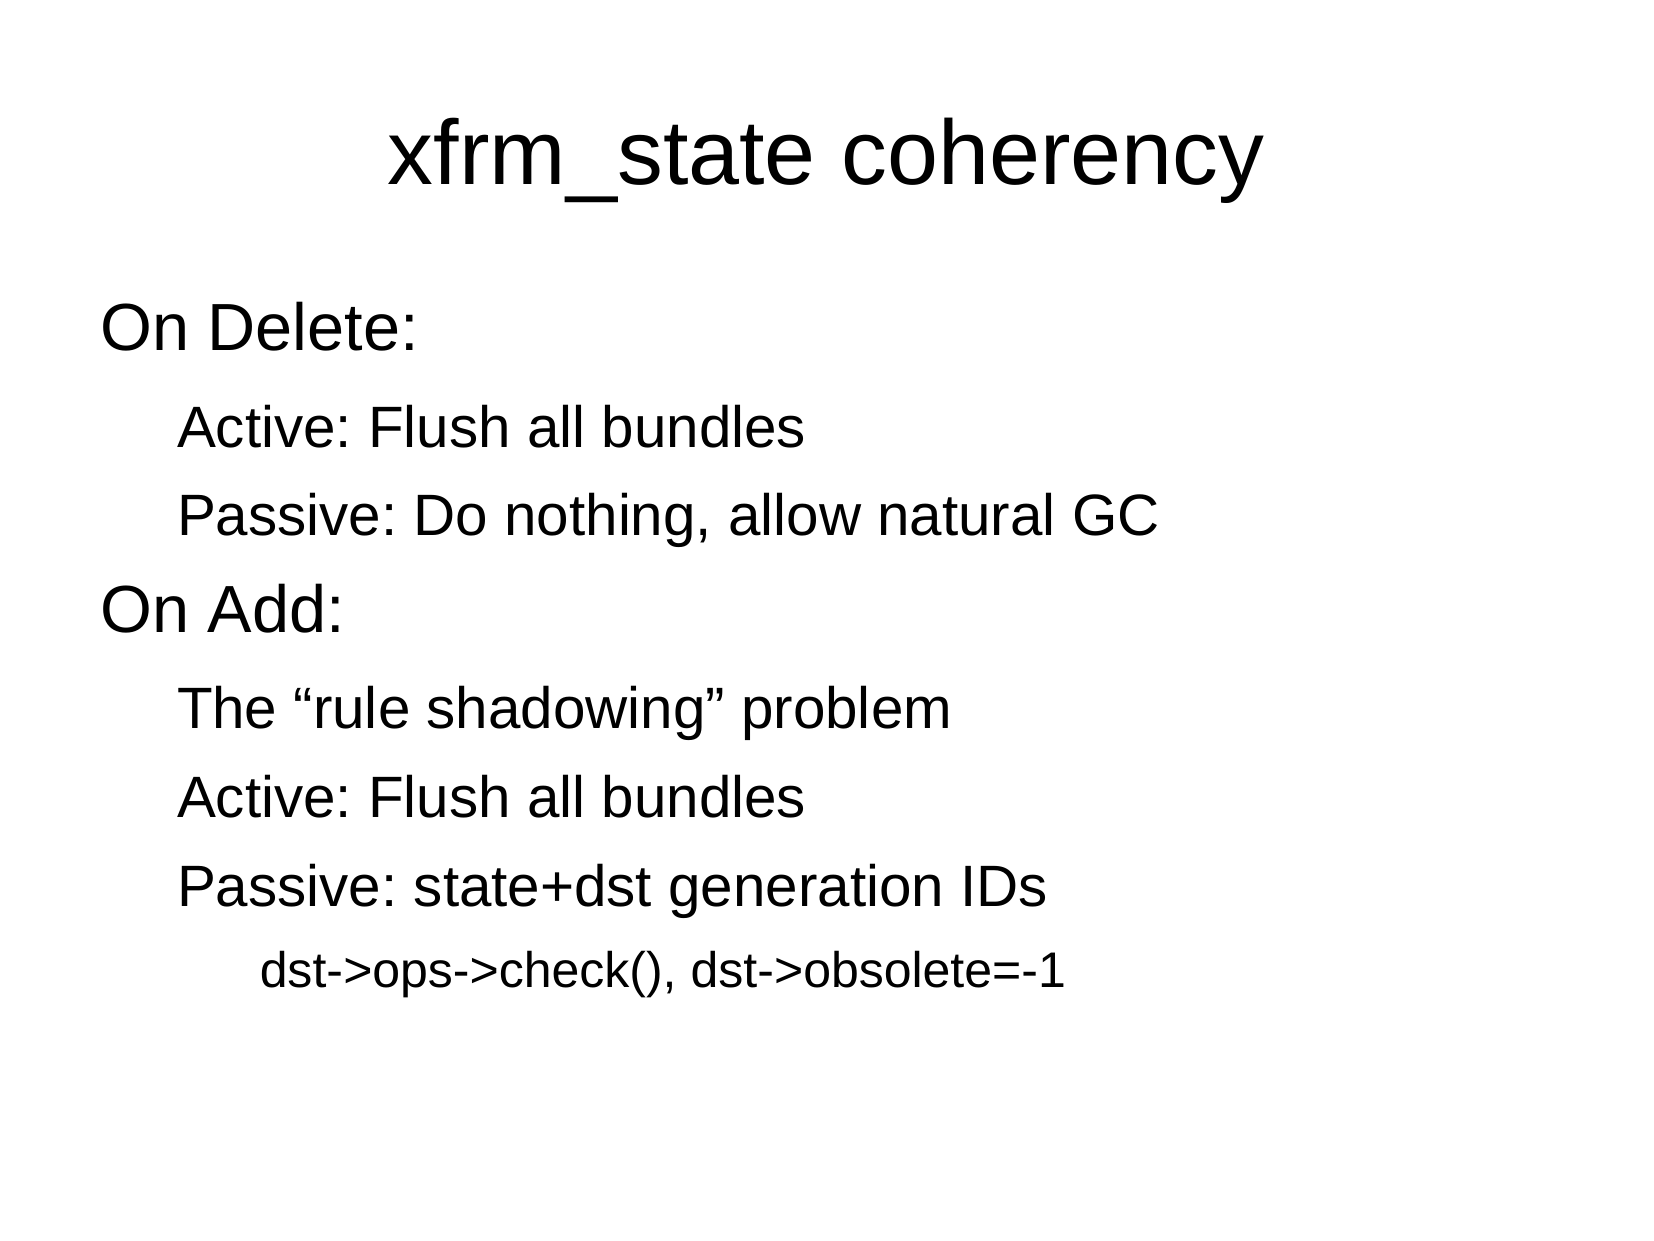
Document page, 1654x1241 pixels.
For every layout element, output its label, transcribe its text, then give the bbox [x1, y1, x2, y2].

title xfrm_state coherency [82, 49, 1571, 257]
list On Delete: Active: Flush all bundles Passive: Do nothing, allow natural GC On Add: The “rule shadowing” problem Active: Flush all bundles Passive: state+dst generation IDs dst->ops->check(), dst->obsolete=-1 [82, 290, 1571, 1109]
